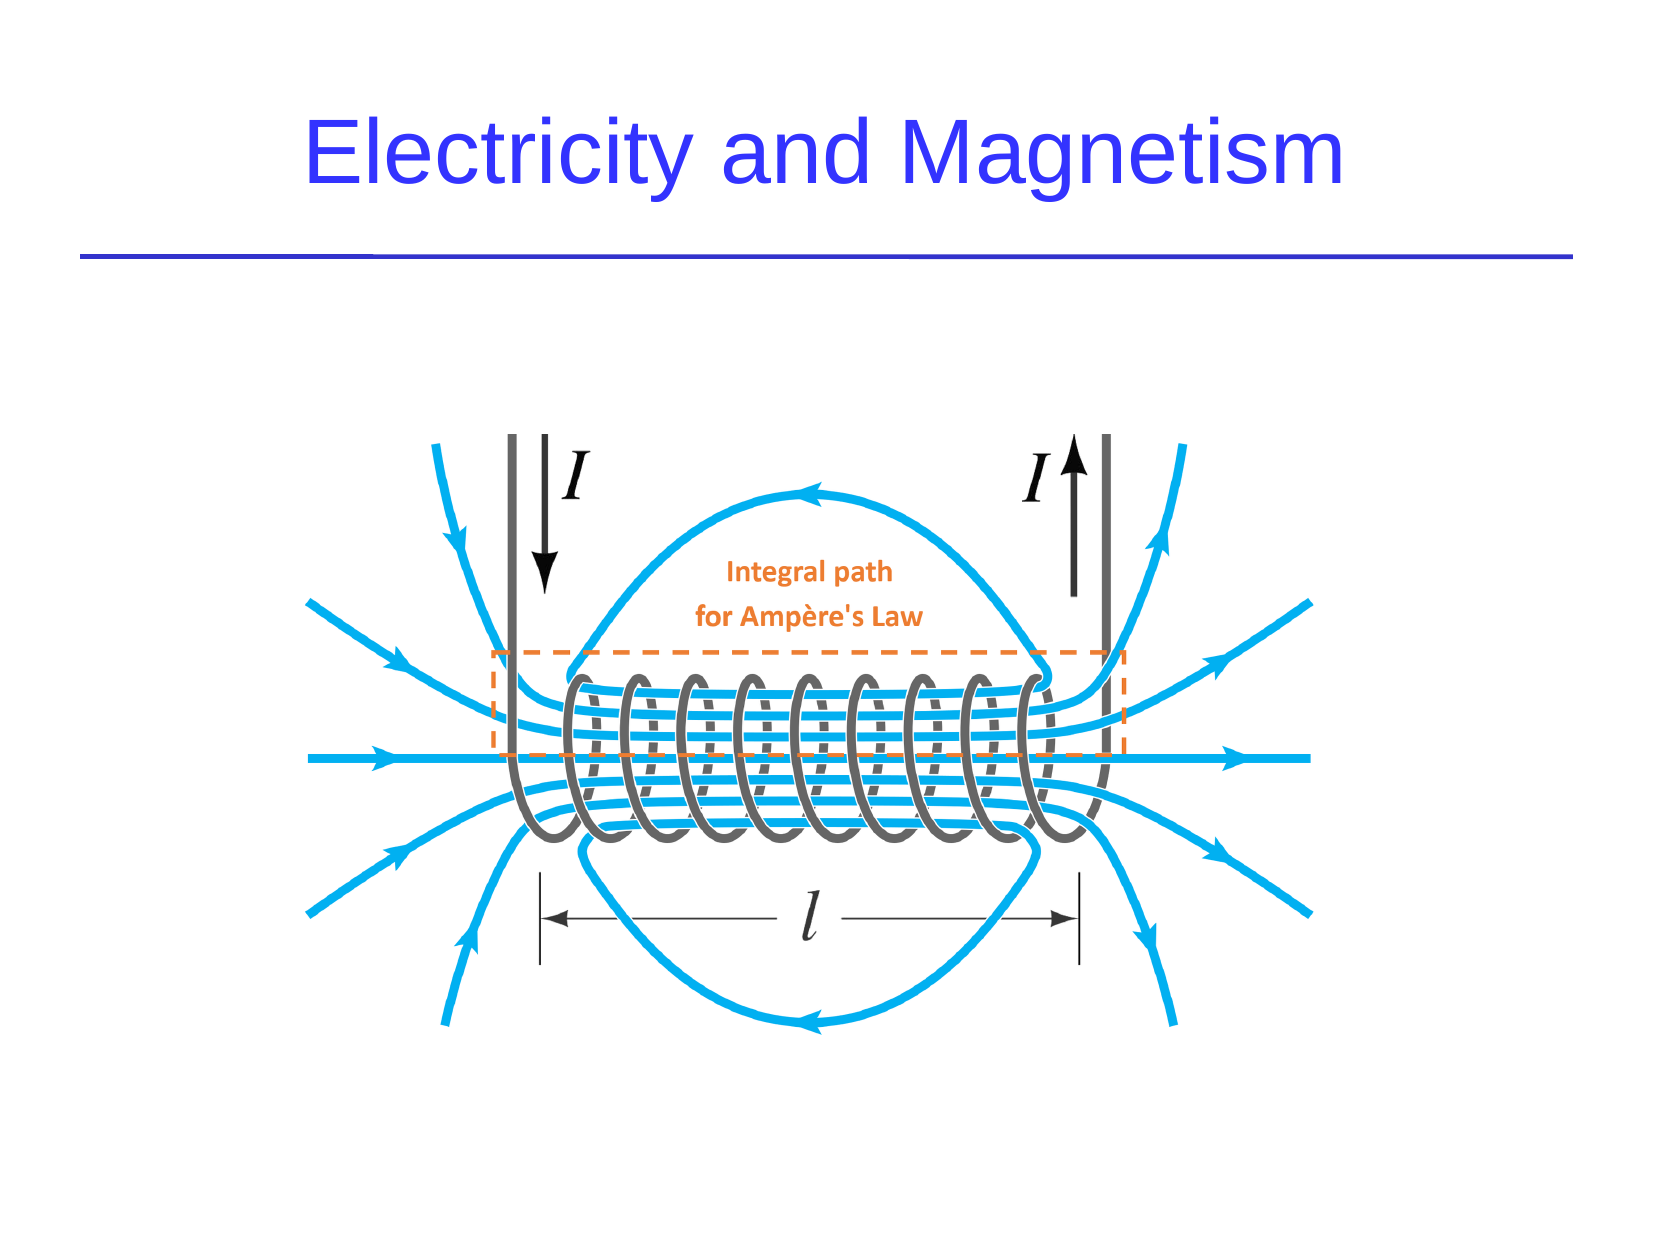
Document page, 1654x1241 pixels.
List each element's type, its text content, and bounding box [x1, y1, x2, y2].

title Electricity and Magnetism [82, 49, 1569, 255]
picture [298, 434, 1320, 1035]
